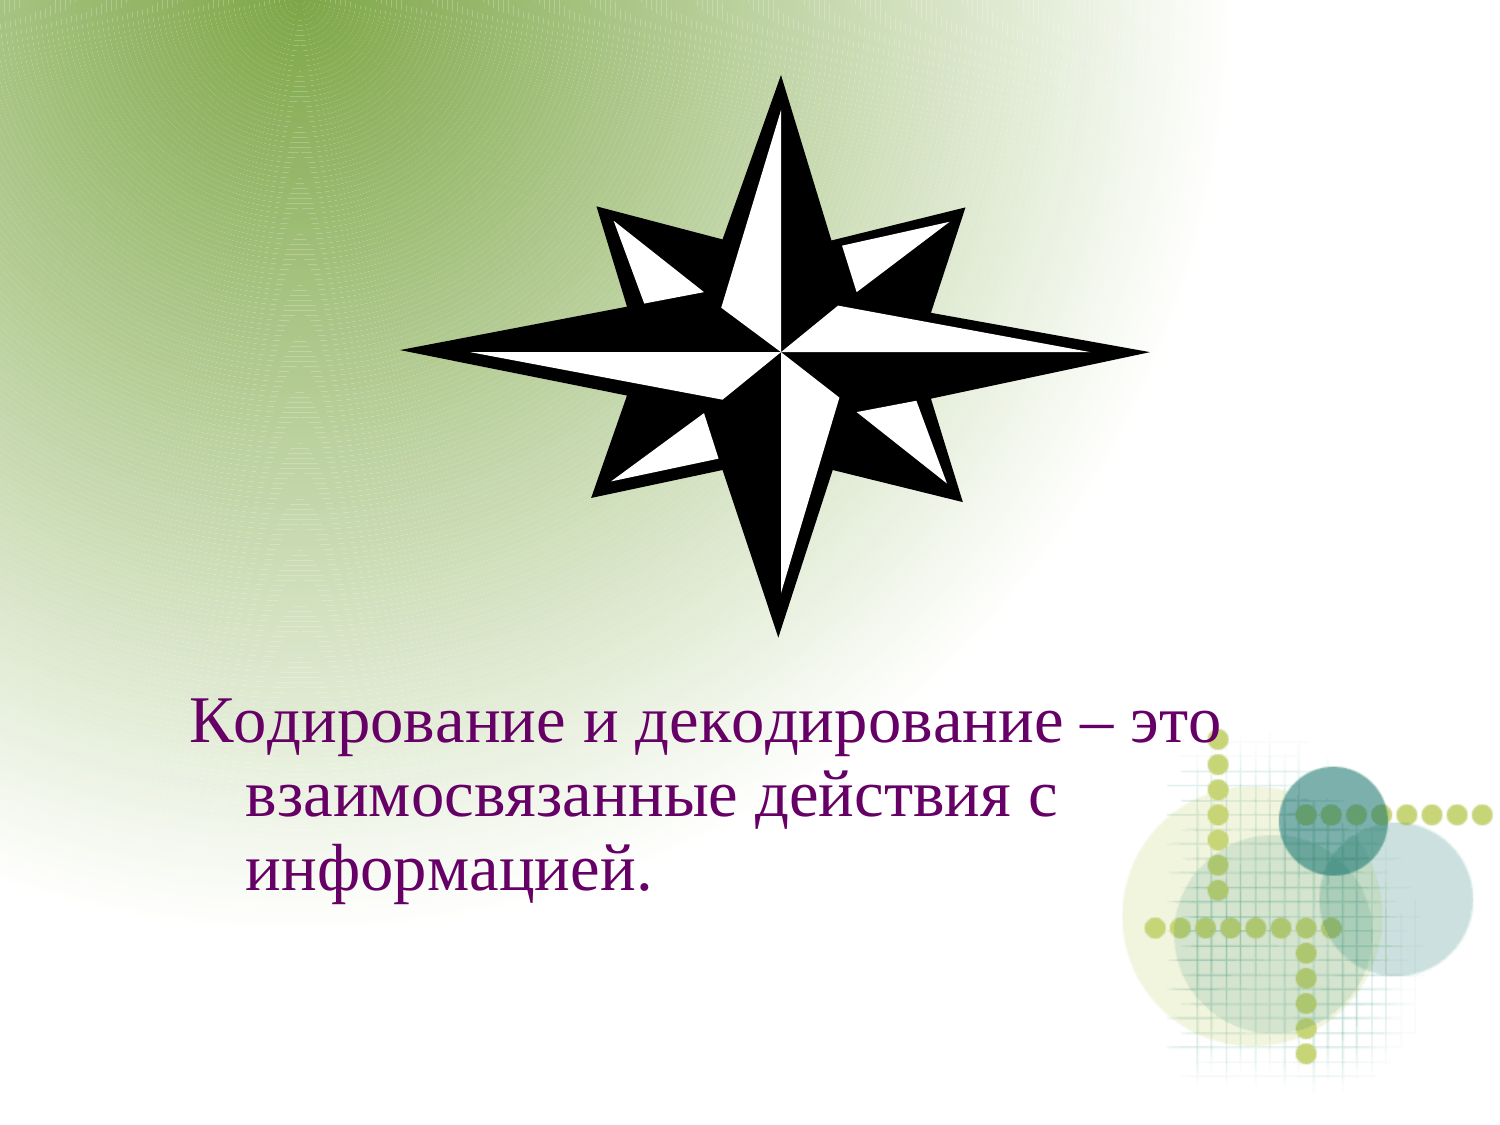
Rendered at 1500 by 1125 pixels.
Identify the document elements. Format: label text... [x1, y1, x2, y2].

picture [399, 75, 1150, 638]
list Кодирование и декодирование – это взаимосвязанные действия с информацией. [174, 675, 1425, 988]
picture [1110, 718, 1500, 1098]
